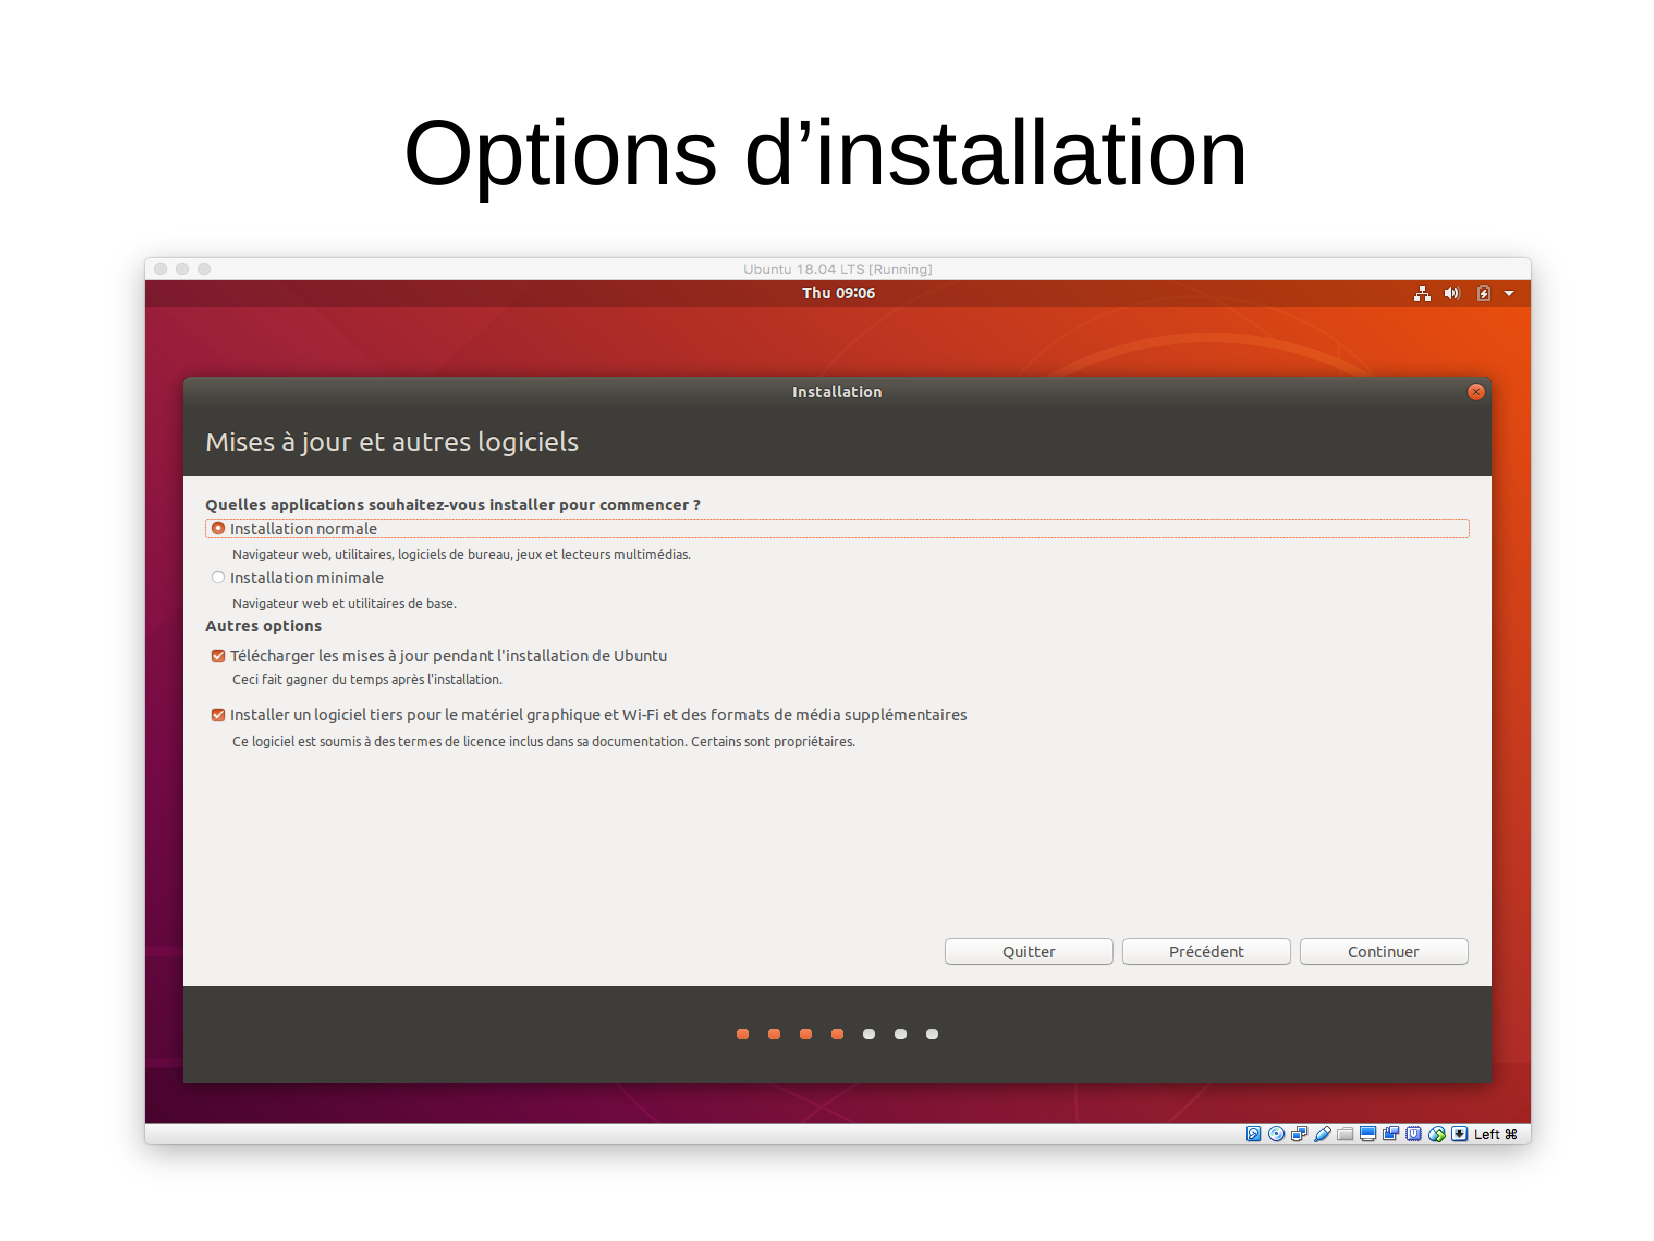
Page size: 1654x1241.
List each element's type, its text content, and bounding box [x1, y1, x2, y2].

picture [100, 224, 1577, 1193]
title Options d’installation [82, 49, 1571, 257]
